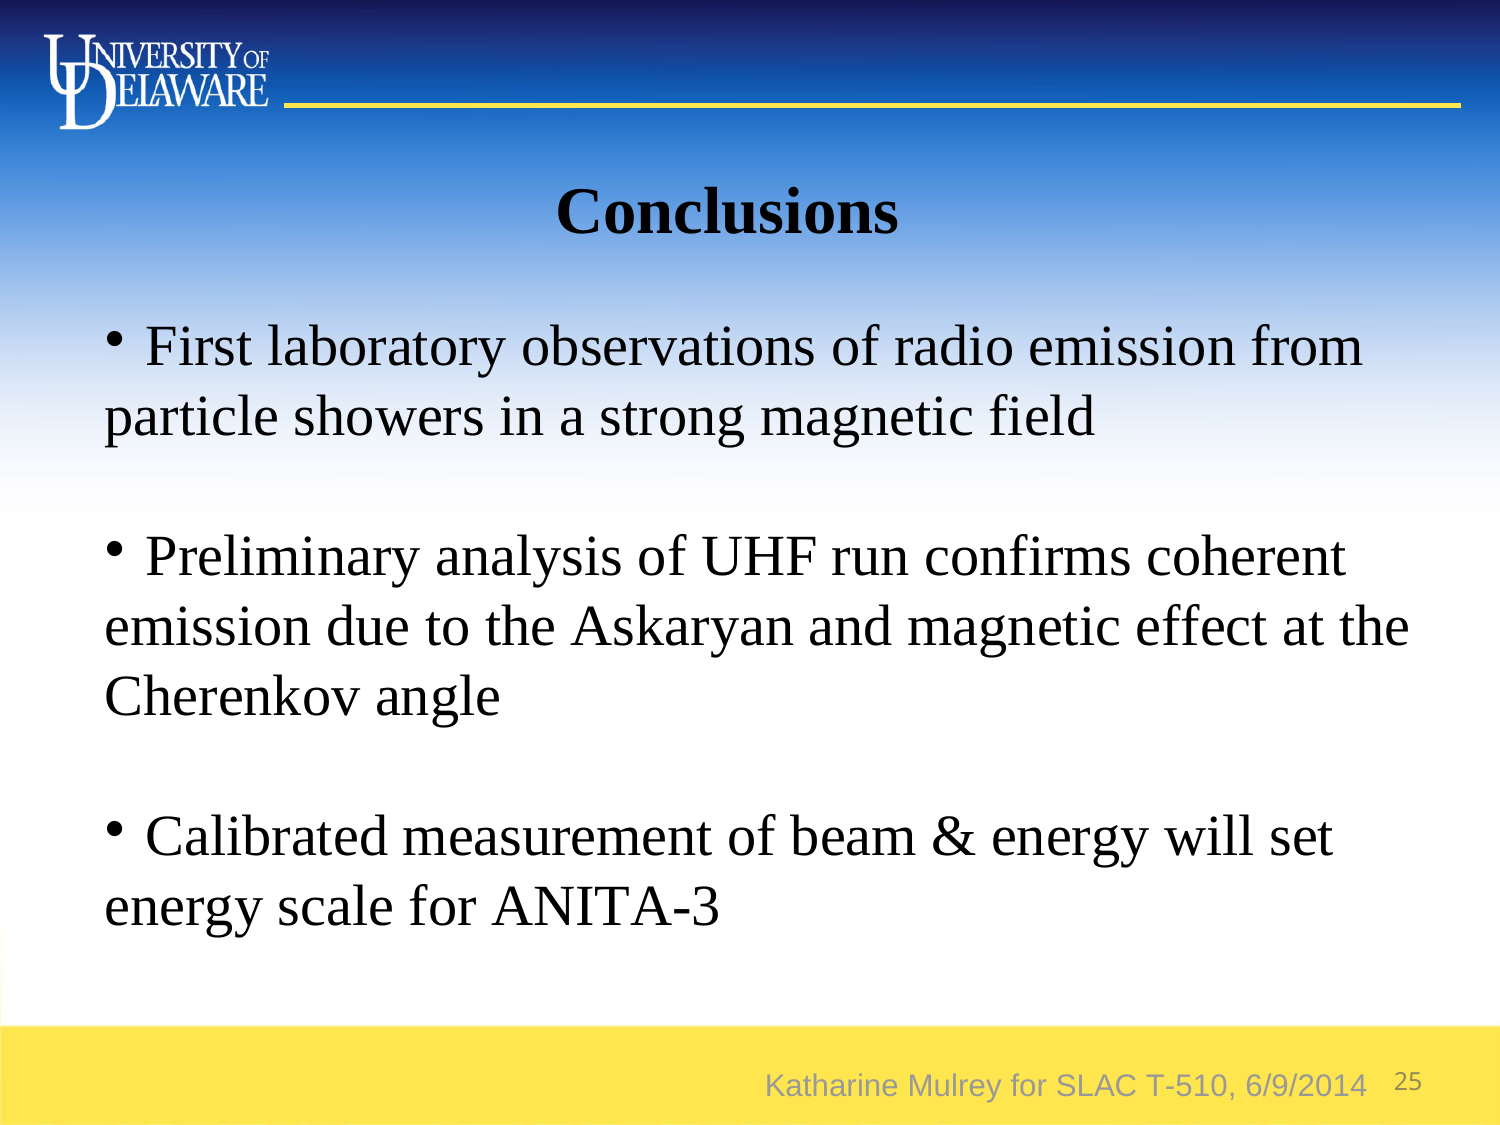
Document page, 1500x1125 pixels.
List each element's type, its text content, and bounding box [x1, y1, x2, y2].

text_box Conclusions [254, 159, 1200, 254]
text_box Katharine Mulrey for SLAC T-510, 6/9/2014 [750, 1057, 1471, 1111]
text_box First laboratory observations of radio emission from particle showers in a strong magnetic field Preliminary analysis of UHF run confirms coherent emission due to the Askaryan and magnetic effect at the Cherenkov angle Calibrated measurement of beam & energy will set energy scale for ANITA-3 [90, 299, 1460, 945]
picture [0, 0, 1500, 1125]
